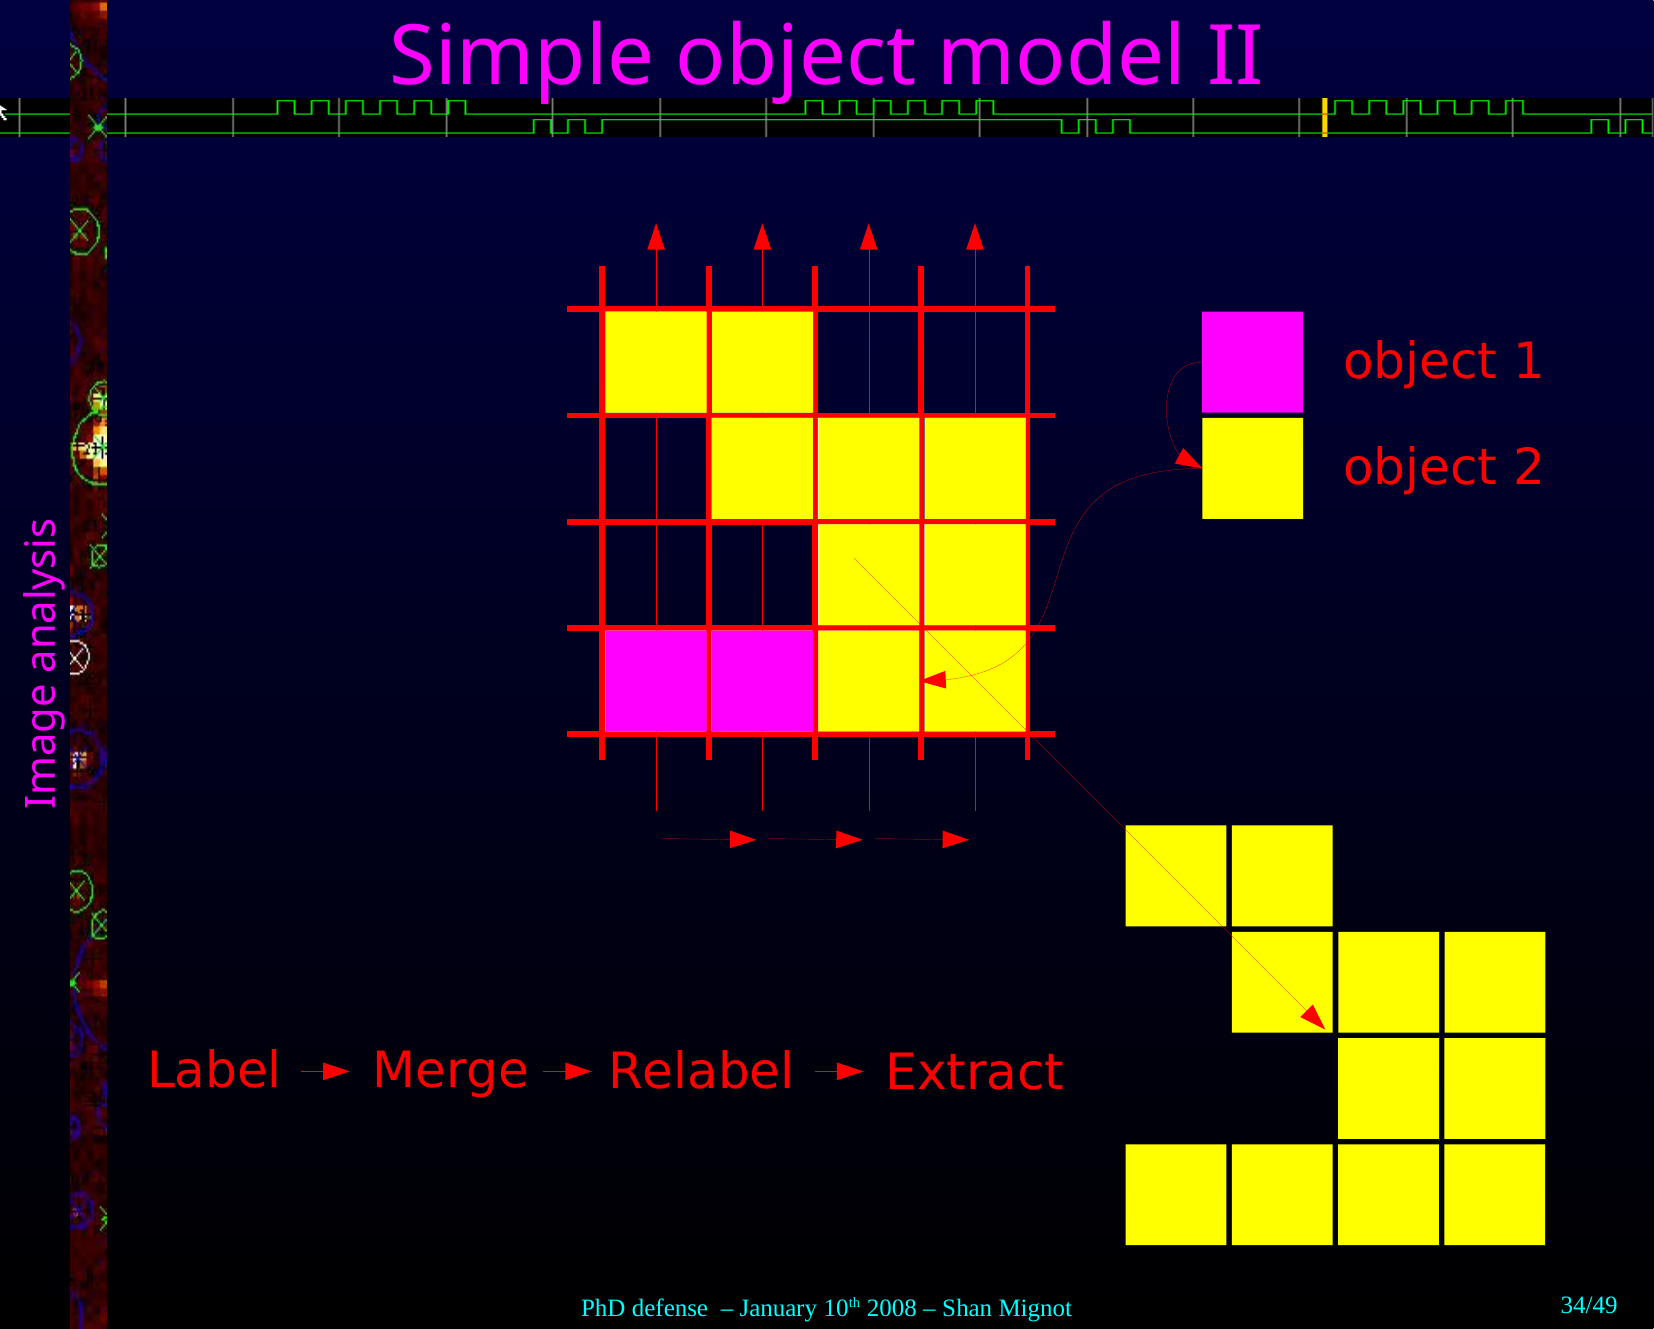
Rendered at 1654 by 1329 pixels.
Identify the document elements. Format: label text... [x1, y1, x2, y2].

text_box [818, 630, 920, 732]
text_box [1444, 931, 1546, 1033]
text_box [1338, 1144, 1439, 1246]
text_box [924, 417, 1026, 519]
text_box [818, 524, 920, 626]
text_box <number>/49 [1521, 1273, 1654, 1329]
text_box [1231, 1144, 1333, 1246]
text_box object 1 [1305, 329, 1584, 393]
title Image analysis [0, 0, 137, 1329]
text_box [1338, 931, 1440, 1033]
text_box [817, 417, 920, 519]
text_box [1202, 311, 1303, 413]
text_box [924, 630, 1026, 679]
text_box [1231, 825, 1333, 927]
text_box PhD defense – January 10th 2008 – Shan Mignot [75, 1251, 1579, 1329]
text_box Relabel [562, 1039, 841, 1103]
text_box [1444, 1144, 1546, 1246]
picture [1534, 98, 1654, 137]
text_box [1125, 1144, 1227, 1246]
text_box [924, 645, 1026, 732]
text_box [1338, 1038, 1440, 1139]
text_box [605, 630, 707, 732]
text_box [1231, 931, 1333, 1033]
text_box [1202, 417, 1304, 519]
text_box [1125, 825, 1227, 927]
text_box Merge [311, 1039, 562, 1102]
text_box [712, 311, 814, 413]
text_box [711, 630, 813, 732]
text_box Extract [835, 1040, 1115, 1104]
text_box [605, 311, 707, 413]
text_box [1444, 1038, 1546, 1139]
text_box Label [75, 1038, 354, 1102]
text_box [924, 524, 1026, 626]
text_box [711, 417, 813, 519]
text_box object 2 [1305, 436, 1584, 499]
title Simple object model II [137, 0, 1534, 163]
